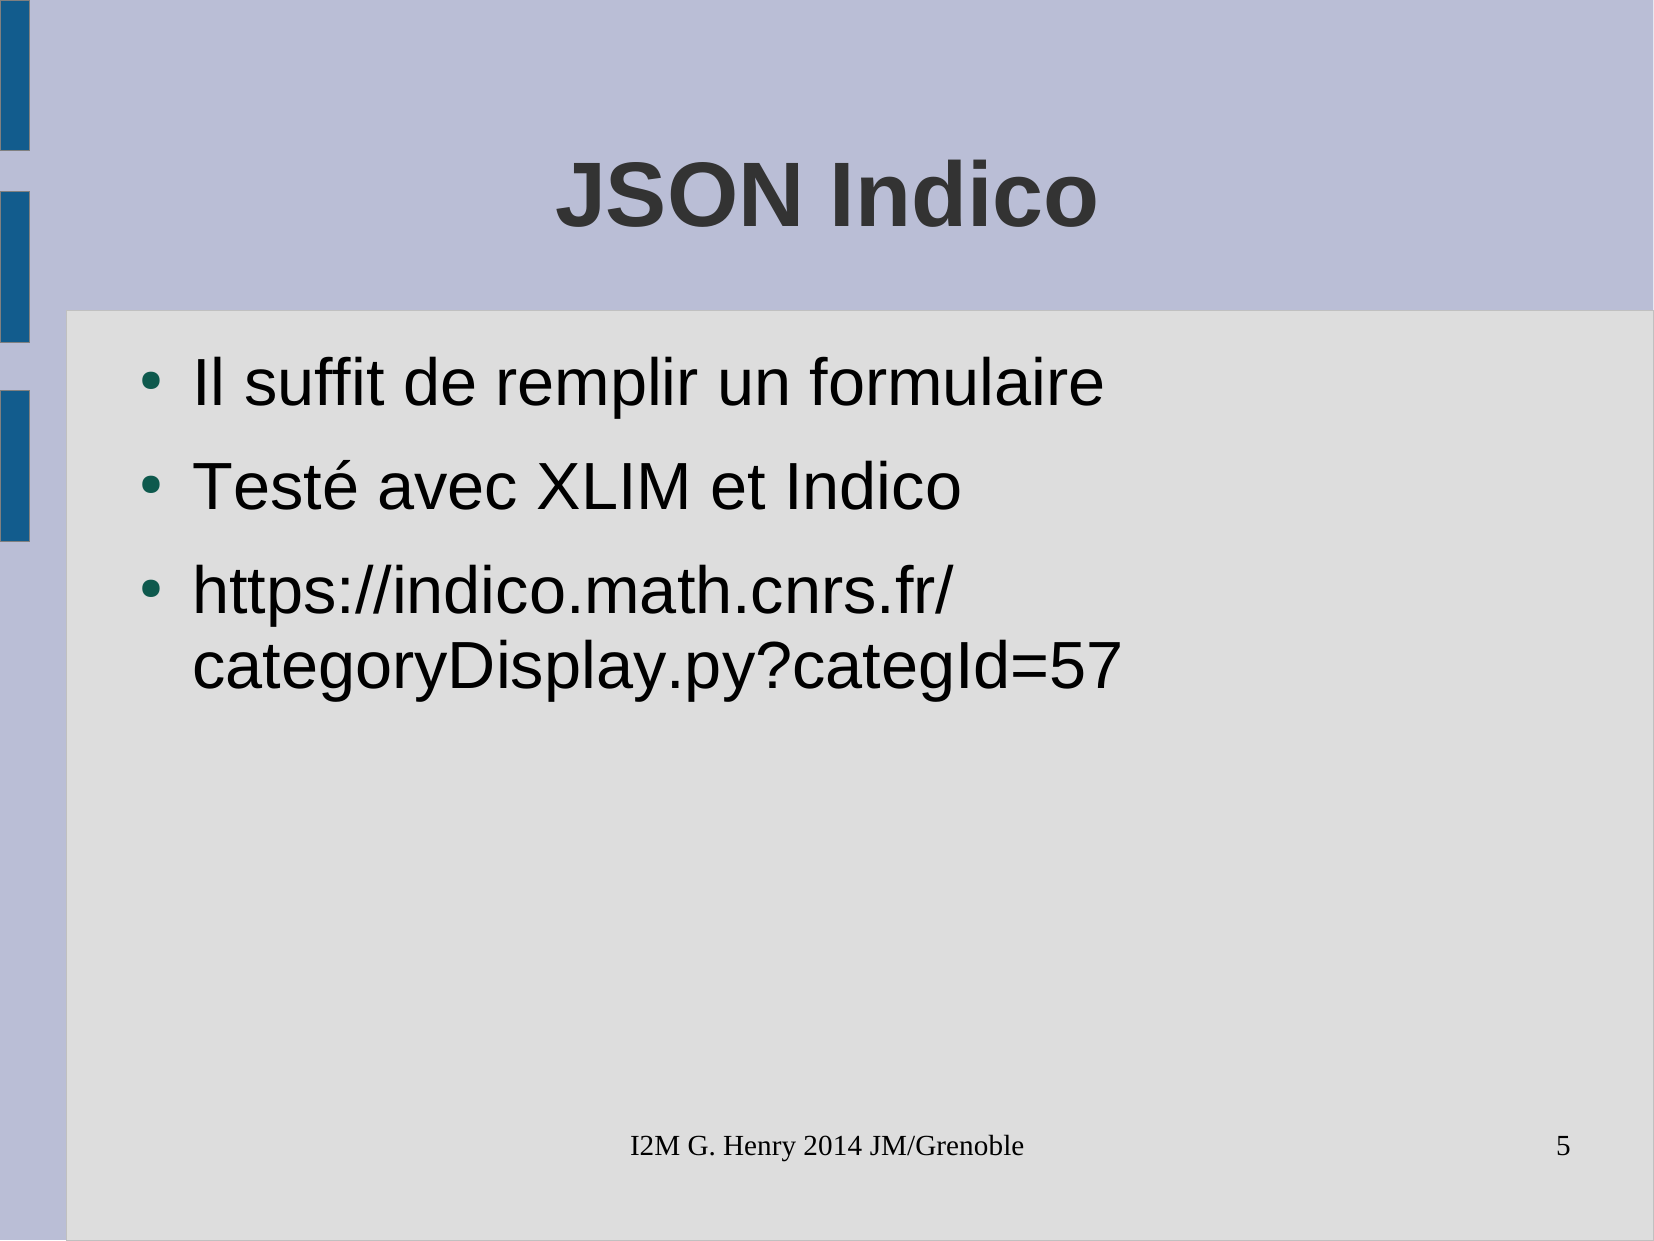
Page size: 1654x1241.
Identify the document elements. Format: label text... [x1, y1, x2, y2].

title JSON Indico [121, 91, 1534, 299]
list Il suffit de remplir un formulaire Testé avec XLIM et Indico https://indico.math.cnrs.fr/categoryDisplay.py?categId=57 [121, 344, 1534, 1127]
